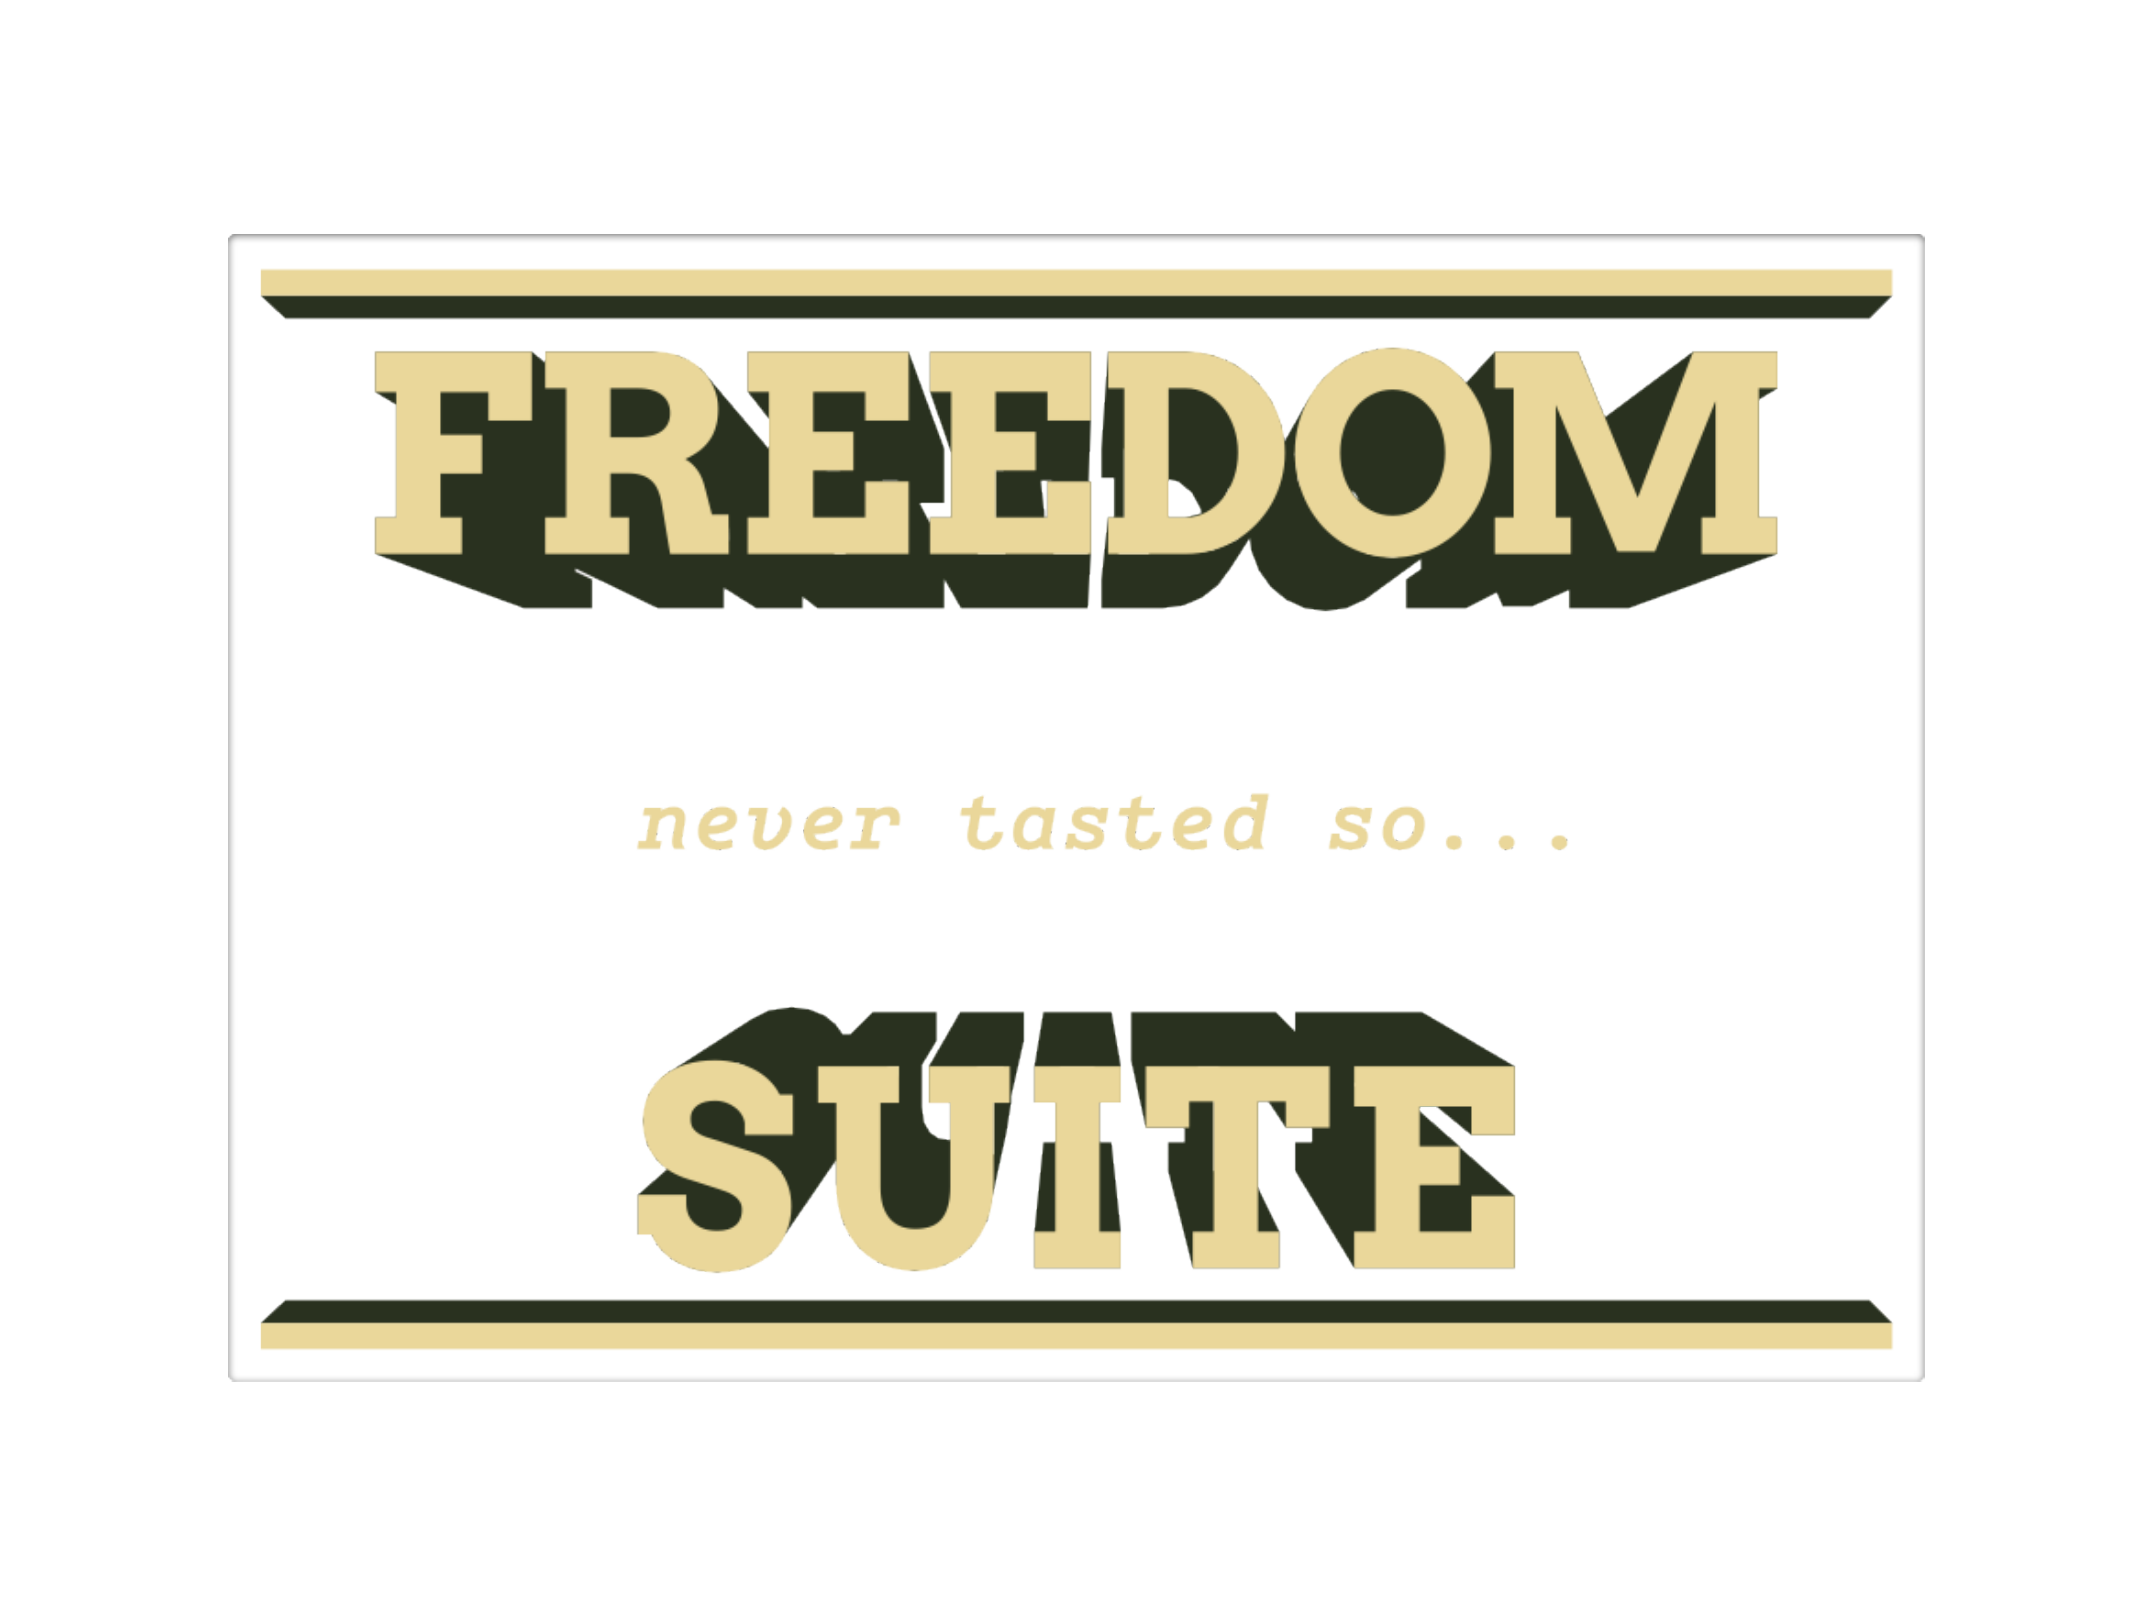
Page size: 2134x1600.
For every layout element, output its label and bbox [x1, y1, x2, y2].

picture [228, 234, 1925, 1382]
